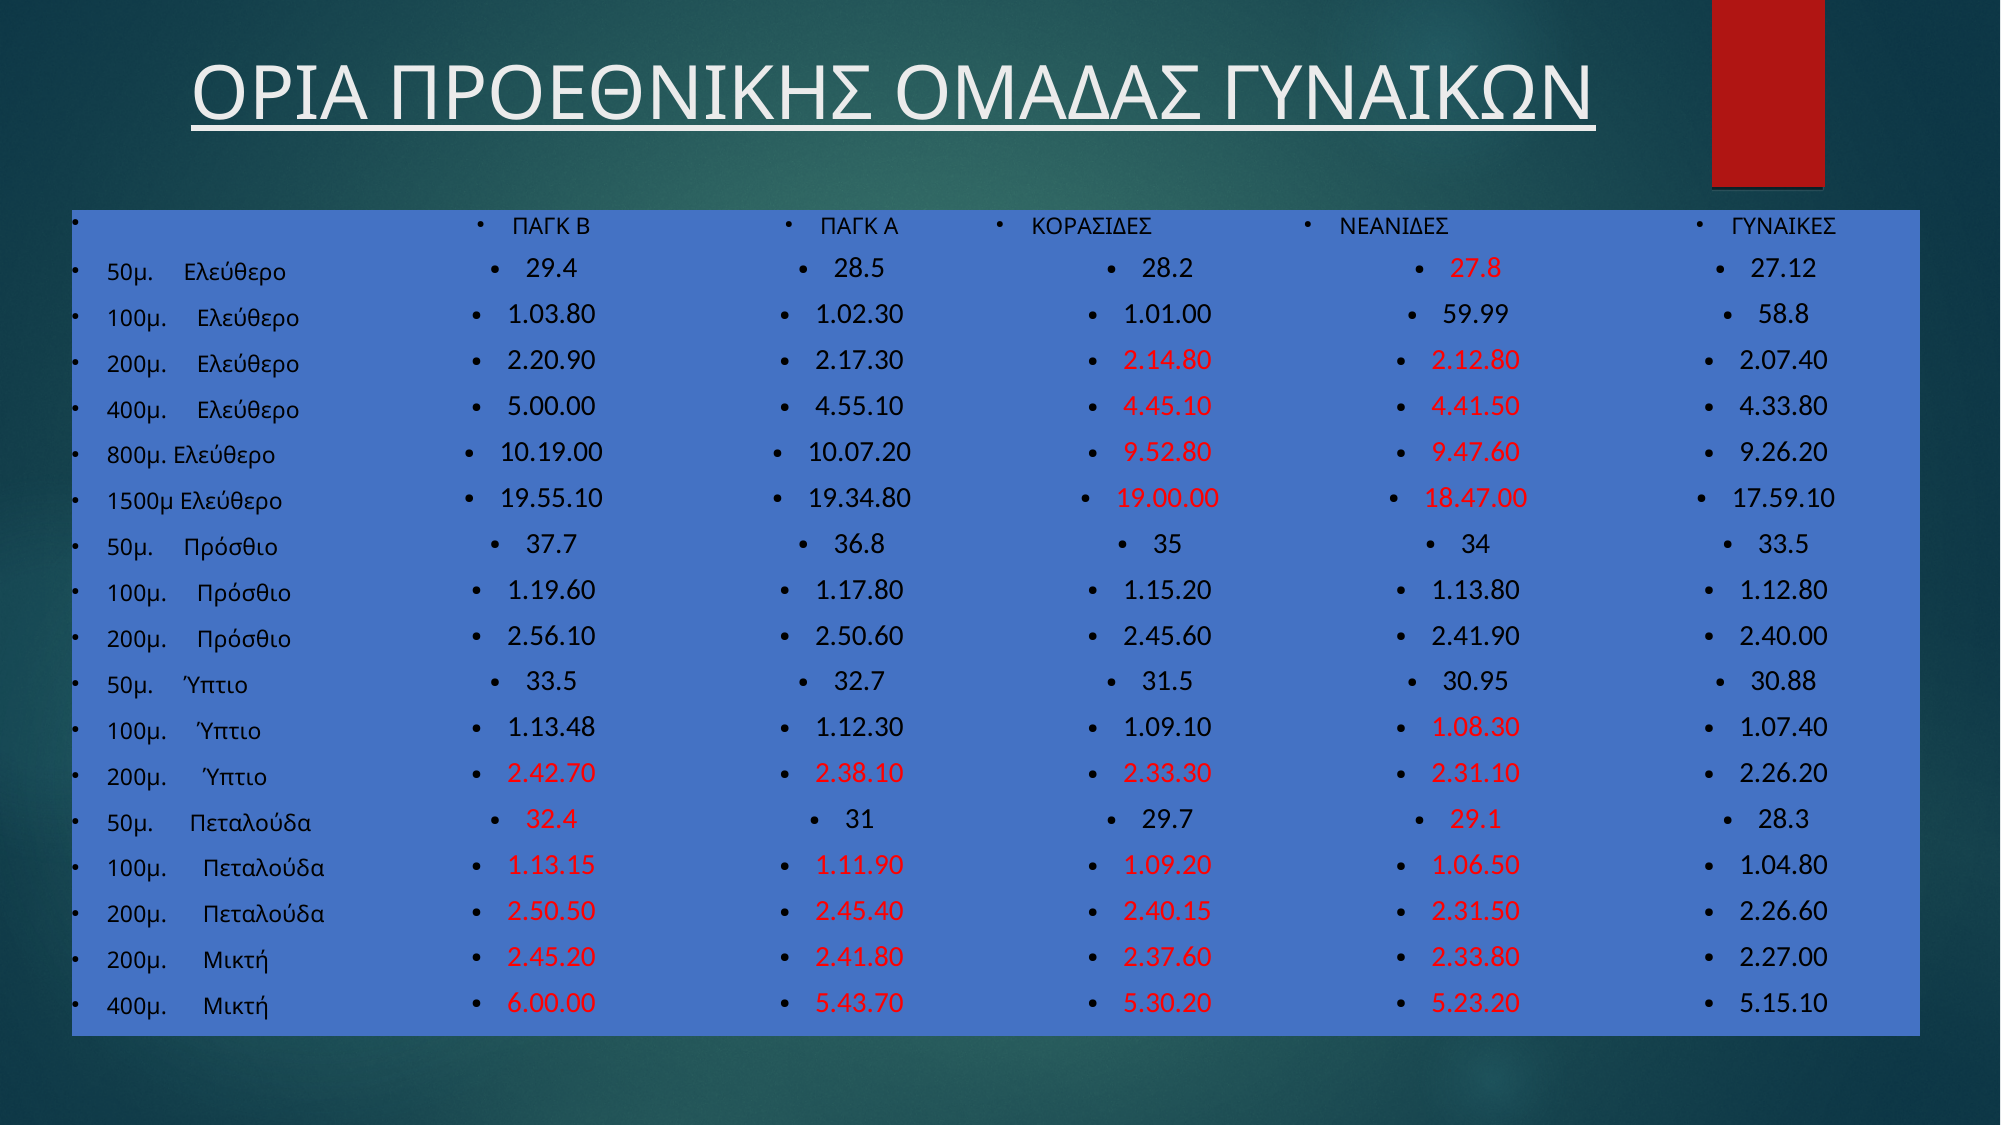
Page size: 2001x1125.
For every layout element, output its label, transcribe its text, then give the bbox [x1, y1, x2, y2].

table_cell 800μ. Ελεύθερο [72, 439, 380, 485]
table_cell 33.5 [1612, 531, 1920, 577]
table_cell 50μ. Πεταλούδα [72, 807, 380, 852]
table_header ΚΟΡΑΣΙΔΕΣ [996, 210, 1304, 256]
table_cell 9.47.60 [1304, 439, 1612, 485]
table_header ΠΑΓΚ Α [688, 210, 996, 256]
table_cell 9.26.20 [1612, 439, 1920, 485]
table_cell 400μ. Μικτή [72, 990, 380, 1036]
table_header [72, 210, 380, 256]
table_cell 9.52.80 [996, 439, 1304, 485]
table_cell 5.15.10 [1612, 990, 1920, 1036]
table_cell 6.00.00 [380, 990, 688, 1036]
table_cell 4.33.80 [1612, 394, 1920, 439]
table_cell 1.12.80 [1612, 577, 1920, 623]
table_cell 1.08.30 [1304, 715, 1612, 761]
table_cell 1.13.48 [380, 715, 688, 761]
table_cell 30.95 [1304, 669, 1612, 715]
table_cell 35 [996, 531, 1304, 577]
table_cell 19.55.10 [380, 485, 688, 531]
table_cell 2.33.80 [1304, 944, 1612, 990]
table_cell 1.07.40 [1612, 715, 1920, 761]
table_cell 2.50.50 [380, 898, 688, 944]
table_cell 2.41.90 [1304, 623, 1612, 669]
table_cell 5.30.20 [996, 990, 1304, 1036]
table_cell 2.20.90 [380, 348, 688, 394]
table_header ΠΑΓΚ Β [380, 210, 688, 256]
title ΟΡΙΑ ΠΡΟΕΘΝΙΚΗΣ ΟΜΑΔΑΣ ΓΥΝΑΙΚΩΝ [175, 37, 1719, 210]
table_cell 59.99 [1304, 302, 1612, 348]
table_cell 4.55.10 [688, 394, 996, 439]
table_cell 1.13.80 [1304, 577, 1612, 623]
table_cell 29.4 [380, 256, 688, 302]
table_cell 50μ. Πρόσθιο [72, 531, 380, 577]
table_cell 200μ. Πεταλούδα [72, 898, 380, 944]
table_cell 2.45.60 [996, 623, 1304, 669]
table_cell 2.38.10 [688, 761, 996, 807]
table_cell 1.09.10 [996, 715, 1304, 761]
table_cell 27.8 [1304, 256, 1612, 302]
table_cell 10.19.00 [380, 439, 688, 485]
table_cell 200μ. Πρόσθιο [72, 623, 380, 669]
table_cell 2.17.30 [688, 348, 996, 394]
table_cell 2.42.70 [380, 761, 688, 807]
table_cell 1.13.15 [380, 852, 688, 898]
table_header ΓΥΝΑΙΚΕΣ [1612, 210, 1920, 256]
table_cell 2.31.10 [1304, 761, 1612, 807]
table_cell 50μ. Ύπτιο [72, 669, 380, 715]
table_cell 1.06.50 [1304, 852, 1612, 898]
table_cell 2.31.50 [1304, 898, 1612, 944]
table_cell 2.40.00 [1612, 623, 1920, 669]
table_cell 2.37.60 [996, 944, 1304, 990]
table_cell 10.07.20 [688, 439, 996, 485]
table_cell 1500μ Ελεύθερο [72, 485, 380, 531]
table_cell 1.03.80 [380, 302, 688, 348]
table_cell 31 [688, 807, 996, 852]
table_cell 50μ. Ελεύθερο [72, 256, 380, 302]
table_cell 1.11.90 [688, 852, 996, 898]
table_cell 2.33.30 [996, 761, 1304, 807]
table_cell 32.4 [380, 807, 688, 852]
table_cell 1.17.80 [688, 577, 996, 623]
table_cell 1.02.30 [688, 302, 996, 348]
table_cell 5.23.20 [1304, 990, 1612, 1036]
table_cell 17.59.10 [1612, 485, 1920, 531]
table_cell 2.12.80 [1304, 348, 1612, 394]
table_cell 2.45.40 [688, 898, 996, 944]
table_cell 1.15.20 [996, 577, 1304, 623]
table_cell 2.40.15 [996, 898, 1304, 944]
table_cell 2.26.20 [1612, 761, 1920, 807]
table_cell 1.19.60 [380, 577, 688, 623]
table_cell 37.7 [380, 531, 688, 577]
table_cell 1.09.20 [996, 852, 1304, 898]
table_cell 400μ. Ελεύθερο [72, 394, 380, 439]
table_cell 2.45.20 [380, 944, 688, 990]
table_cell 100μ. Πρόσθιο [72, 577, 380, 623]
table_cell 4.45.10 [996, 394, 1304, 439]
table_cell 1.04.80 [1612, 852, 1920, 898]
table_cell 28.3 [1612, 807, 1920, 852]
table_cell 2.14.80 [996, 348, 1304, 394]
table_cell 5.43.70 [688, 990, 996, 1036]
table_cell 100μ. Ελεύθερο [72, 302, 380, 348]
table_cell 34 [1304, 531, 1612, 577]
table_cell 100μ. Πεταλούδα [72, 852, 380, 898]
table_cell 4.41.50 [1304, 394, 1612, 439]
table_cell 1.01.00 [996, 302, 1304, 348]
table_cell 5.00.00 [380, 394, 688, 439]
table_cell 29.1 [1304, 807, 1612, 852]
table_cell 28.5 [688, 256, 996, 302]
table_cell 27.12 [1612, 256, 1920, 302]
table_cell 200μ. Ύπτιο [72, 761, 380, 807]
table_cell 28.2 [996, 256, 1304, 302]
table_cell 2.56.10 [380, 623, 688, 669]
table_cell 1.12.30 [688, 715, 996, 761]
table_cell 31.5 [996, 669, 1304, 715]
table_cell 200μ. Ελεύθερο [72, 348, 380, 394]
table_cell 2.26.60 [1612, 898, 1920, 944]
table_cell 2.27.00 [1612, 944, 1920, 990]
table_cell 200μ. Μικτή [72, 944, 380, 990]
table_cell 29.7 [996, 807, 1304, 852]
table_cell 2.41.80 [688, 944, 996, 990]
table_cell 36.8 [688, 531, 996, 577]
table_cell 58.8 [1612, 302, 1920, 348]
table_cell 2.50.60 [688, 623, 996, 669]
table_cell 100μ. Ύπτιο [72, 715, 380, 761]
table_cell 19.34.80 [688, 485, 996, 531]
table_cell 33.5 [380, 669, 688, 715]
table_cell 19.00.00 [996, 485, 1304, 531]
table_cell 32.7 [688, 669, 996, 715]
table_cell 30.88 [1612, 669, 1920, 715]
table_cell 2.07.40 [1612, 348, 1920, 394]
table_header ΝΕΑΝΙΔΕΣ [1304, 210, 1612, 256]
table_cell 18.47.00 [1304, 485, 1612, 531]
